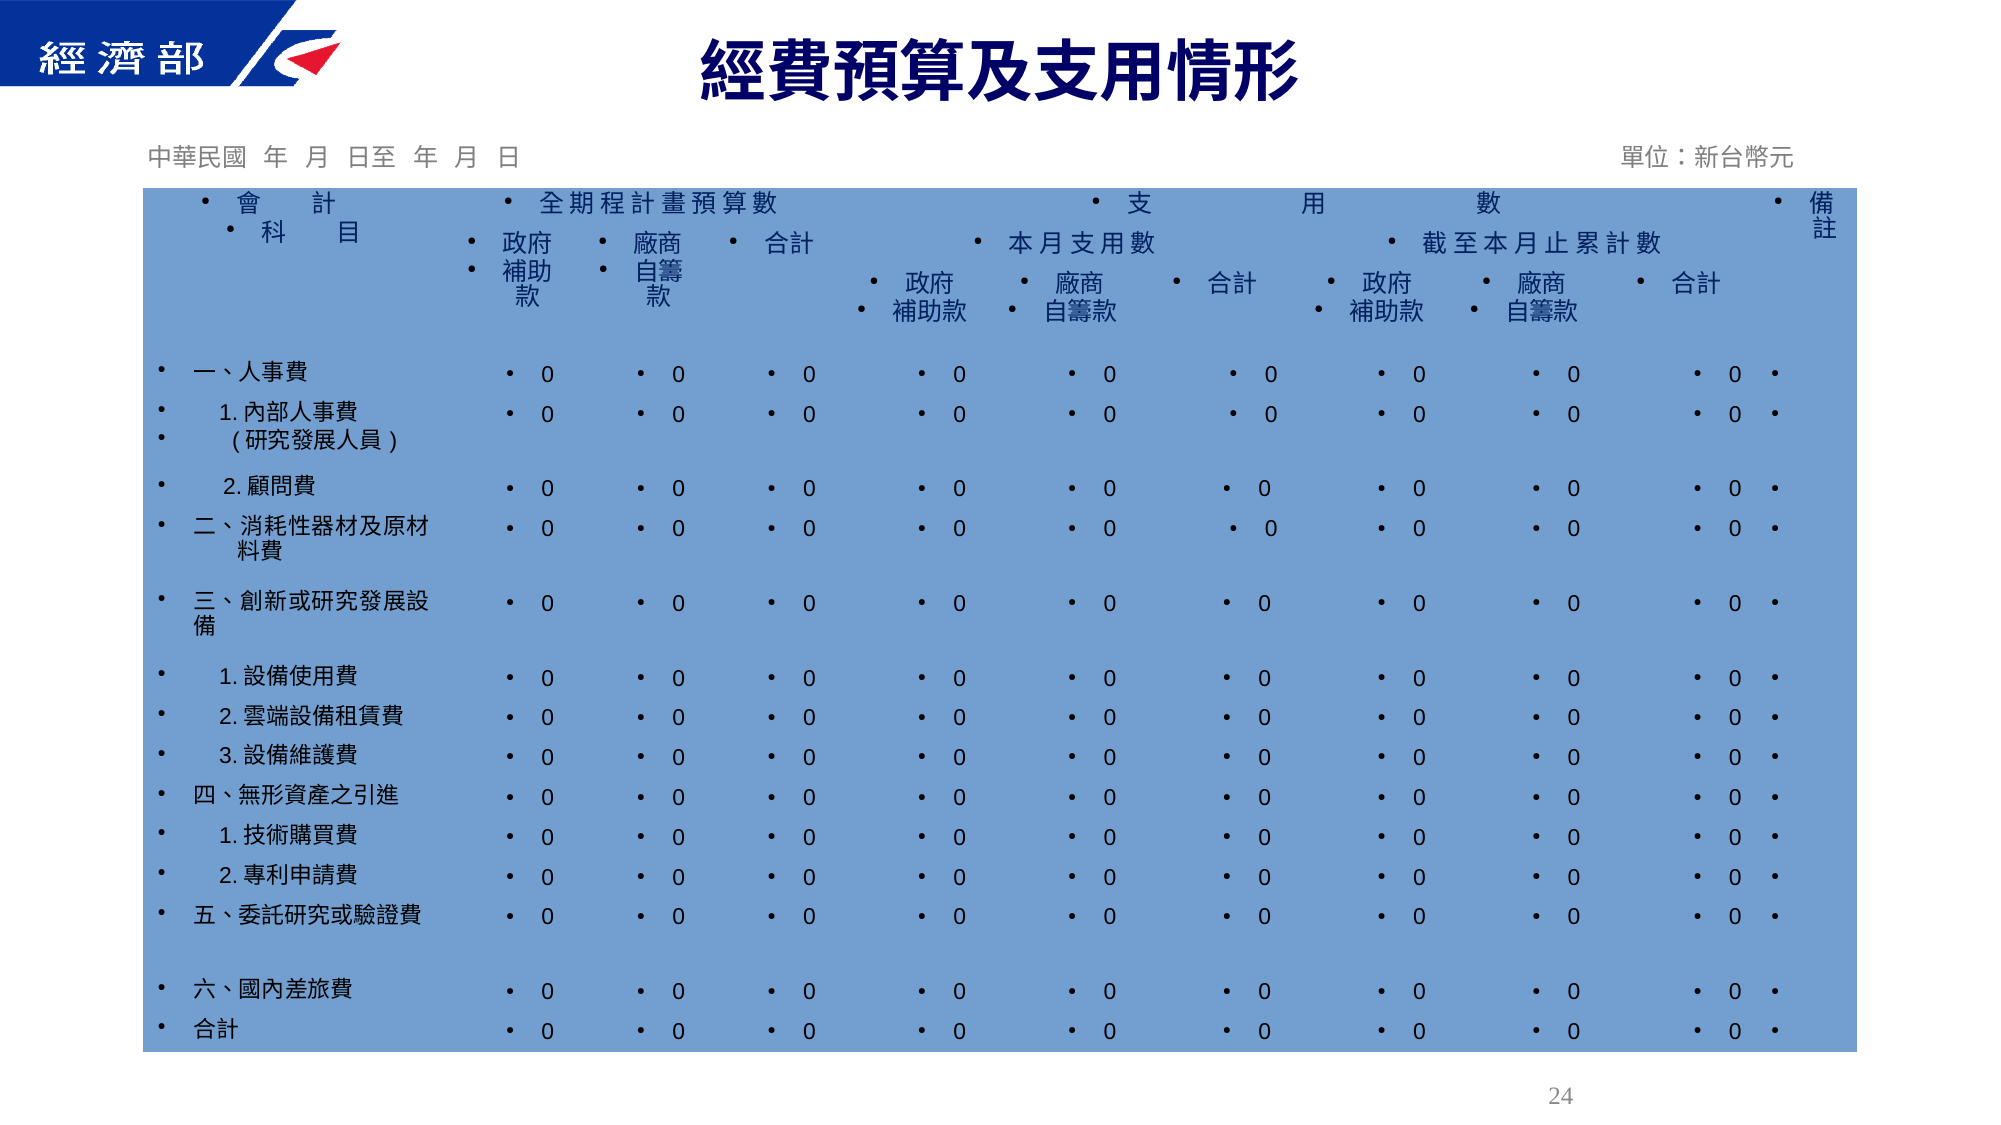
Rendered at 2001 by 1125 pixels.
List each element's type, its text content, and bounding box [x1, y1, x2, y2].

table_cell 0 [1292, 818, 1447, 858]
table_cell 0 [1447, 509, 1602, 584]
table_cell 四、無形資產之引進 [143, 778, 445, 818]
text_box 中華民國 年 月 日至 年 月 日 [132, 134, 611, 179]
table_cell 0 [987, 394, 1138, 469]
table_cell [1756, 394, 1857, 469]
table_cell 0 [706, 858, 837, 897]
table_cell [1756, 778, 1857, 818]
table_cell 一、人事費 [143, 355, 445, 394]
table_cell 0 [987, 858, 1138, 897]
table_cell 0 [445, 1012, 575, 1052]
table_cell 0 [1447, 355, 1602, 394]
table_cell 0 [987, 509, 1138, 584]
table_cell 0 [987, 469, 1138, 509]
table_cell 0 [1447, 738, 1602, 778]
table_cell 0 [706, 584, 837, 659]
table_cell 0 [575, 738, 706, 778]
table_cell 0 [1292, 509, 1447, 584]
table_cell 3.設備維護費 [143, 738, 445, 778]
table_cell 合計 [143, 1012, 445, 1052]
table_cell 0 [1138, 778, 1292, 818]
table_cell 0 [575, 698, 706, 738]
table_cell 0 [837, 469, 987, 509]
table_cell 0 [837, 659, 987, 698]
table_cell 0 [445, 394, 575, 469]
table_cell 0 [706, 897, 837, 972]
table_cell [1756, 698, 1857, 738]
table_cell 合計 [1138, 267, 1292, 355]
table_cell 0 [1447, 584, 1602, 659]
table_cell 廠商 自籌款 [1447, 267, 1602, 355]
table_cell 0 [1602, 659, 1756, 698]
table_cell 0 [706, 1012, 837, 1052]
table_cell [1756, 858, 1857, 897]
table_cell 0 [706, 778, 837, 818]
table_cell 政府 補助款 [1292, 267, 1447, 355]
table_cell 0 [1138, 818, 1292, 858]
table_cell 0 [987, 738, 1138, 778]
table_cell 二、消耗性器材及原材料費 [143, 509, 445, 584]
table_cell [1756, 897, 1857, 972]
table_cell 0 [445, 355, 575, 394]
table_cell 0 [1447, 897, 1602, 972]
table_cell 0 [1138, 469, 1292, 509]
table_cell 五、委託研究或驗證費 [143, 897, 445, 972]
table_cell 0 [1447, 659, 1602, 698]
table_cell 0 [445, 469, 575, 509]
table_cell 0 [1602, 469, 1756, 509]
table_cell 0 [837, 778, 987, 818]
table_cell 0 [1292, 738, 1447, 778]
table_cell 0 [575, 355, 706, 394]
table_cell 0 [837, 355, 987, 394]
table_cell 2.專利申請費 [143, 858, 445, 897]
table_cell [1756, 659, 1857, 698]
table_cell 0 [706, 818, 837, 858]
table_cell 0 [445, 972, 575, 1012]
table_cell 0 [445, 509, 575, 584]
table_cell 0 [1602, 972, 1756, 1012]
table_cell 0 [1292, 394, 1447, 469]
table_cell 0 [837, 698, 987, 738]
table_cell 0 [987, 897, 1138, 972]
table_cell 0 [837, 584, 987, 659]
table_cell 0 [575, 394, 706, 469]
table_cell 0 [1602, 897, 1756, 972]
table_cell 1.設備使用費 [143, 659, 445, 698]
table_cell 0 [575, 972, 706, 1012]
table_cell 0 [1138, 897, 1292, 972]
table_cell 0 [575, 469, 706, 509]
table_cell 0 [1138, 738, 1292, 778]
table_cell 0 [837, 897, 987, 972]
table_cell 0 [1602, 818, 1756, 858]
table_cell 0 [1602, 1012, 1756, 1052]
table_cell 廠商 自籌款 [575, 228, 706, 355]
table_cell 0 [837, 972, 987, 1012]
table_cell 0 [987, 659, 1138, 698]
title 經費預算及支用情形 [468, 9, 1532, 129]
table_cell [1756, 818, 1857, 858]
table_cell 0 [1138, 584, 1292, 659]
table_cell 0 [837, 394, 987, 469]
table_cell 0 [1602, 394, 1756, 469]
table_cell 0 [1138, 698, 1292, 738]
table_cell 2.雲端設備租賃費 [143, 698, 445, 738]
table_cell 0 [1292, 972, 1447, 1012]
table_cell 0 [987, 1012, 1138, 1052]
table_cell 0 [1292, 659, 1447, 698]
table_cell 0 [837, 1012, 987, 1052]
table_cell 0 [445, 738, 575, 778]
table_cell 本 月 支 用 數 [837, 228, 1292, 267]
table_cell 0 [1138, 659, 1292, 698]
table_cell 0 [987, 584, 1138, 659]
table_cell 0 [1447, 1012, 1602, 1052]
table_header 支 用 數 [837, 188, 1756, 228]
table_cell 0 [445, 698, 575, 738]
table_cell 0 [575, 897, 706, 972]
table_cell 0 [1138, 509, 1292, 584]
table_cell 0 [1602, 698, 1756, 738]
table_cell 0 [1138, 1012, 1292, 1052]
table_cell 0 [1602, 738, 1756, 778]
table_cell 0 [837, 509, 987, 584]
table_cell 0 [837, 858, 987, 897]
table_cell 0 [706, 659, 837, 698]
table_cell 0 [445, 897, 575, 972]
table_header 全 期 程 計 畫 預 算 數 [445, 188, 837, 228]
table_cell 0 [1138, 972, 1292, 1012]
table_cell 0 [1292, 1012, 1447, 1052]
table_cell 0 [1292, 858, 1447, 897]
table_cell 政府 補助款 [837, 267, 987, 355]
table_cell 0 [1292, 698, 1447, 738]
table_cell 0 [1447, 858, 1602, 897]
table_cell 1.技術購買費 [143, 818, 445, 858]
text_box 23 [1533, 1065, 2000, 1125]
table_cell 0 [1447, 818, 1602, 858]
table_cell 0 [706, 698, 837, 738]
table_cell 0 [987, 818, 1138, 858]
table_cell 0 [1447, 972, 1602, 1012]
table_cell 0 [837, 738, 987, 778]
table_cell [1756, 1012, 1857, 1052]
table_cell [1756, 509, 1857, 584]
table_cell 0 [1447, 698, 1602, 738]
table_cell 政府 補助款 [445, 228, 575, 355]
table_cell 0 [706, 469, 837, 509]
table_cell 三、創新或研究發展設備 [143, 584, 445, 659]
table_cell 0 [575, 659, 706, 698]
table_cell 0 [575, 778, 706, 818]
table_cell 2.顧問費 [143, 469, 445, 509]
table_cell [1756, 738, 1857, 778]
table_cell 0 [987, 698, 1138, 738]
table_cell 0 [1602, 858, 1756, 897]
table_cell 0 [706, 355, 837, 394]
table_cell 0 [1292, 584, 1447, 659]
table_cell 0 [1138, 394, 1292, 469]
table_cell 0 [575, 584, 706, 659]
table_cell [1756, 972, 1857, 1012]
table_cell 0 [445, 659, 575, 698]
table_cell 廠商 自籌款 [987, 267, 1138, 355]
table_cell 0 [1292, 897, 1447, 972]
table_cell 截 至 本 月 止 累 計 數 [1292, 228, 1756, 267]
table_cell 0 [837, 818, 987, 858]
table_cell 0 [1292, 355, 1447, 394]
table_cell 0 [575, 858, 706, 897]
table_cell 0 [445, 818, 575, 858]
table_cell 合計 [1602, 267, 1756, 355]
table_cell 0 [445, 584, 575, 659]
table_cell 0 [445, 778, 575, 818]
table_cell 0 [1447, 778, 1602, 818]
table_cell 0 [575, 1012, 706, 1052]
table_cell 0 [706, 972, 837, 1012]
table_cell 1.內部人事費 (研究發展人員) [143, 394, 445, 469]
table_cell 0 [1138, 355, 1292, 394]
table_cell 0 [1292, 778, 1447, 818]
table_cell 0 [1602, 584, 1756, 659]
table_cell [1756, 469, 1857, 509]
table_cell 0 [575, 818, 706, 858]
table_cell 0 [706, 509, 837, 584]
table_cell 0 [706, 394, 837, 469]
table_cell 0 [1602, 509, 1756, 584]
table_cell [1756, 355, 1857, 394]
table_cell [1756, 584, 1857, 659]
table_cell 0 [1292, 469, 1447, 509]
table_cell 0 [445, 858, 575, 897]
table_cell 0 [1138, 858, 1292, 897]
table_cell 0 [987, 778, 1138, 818]
table_cell 0 [987, 355, 1138, 394]
table_header 備 註 [1756, 188, 1857, 355]
table_cell 0 [1447, 394, 1602, 469]
table_cell 0 [575, 509, 706, 584]
text_box 單位：新台幣元 [1605, 134, 1865, 179]
table_cell 0 [706, 738, 837, 778]
table_header 會 計 科 目 [143, 188, 445, 355]
table_cell 0 [1447, 469, 1602, 509]
table_cell 六、國內差旅費 [143, 972, 445, 1012]
table_cell 0 [1602, 355, 1756, 394]
table_cell 0 [987, 972, 1138, 1012]
table_cell 0 [1602, 778, 1756, 818]
table_cell 合計 [706, 228, 837, 355]
